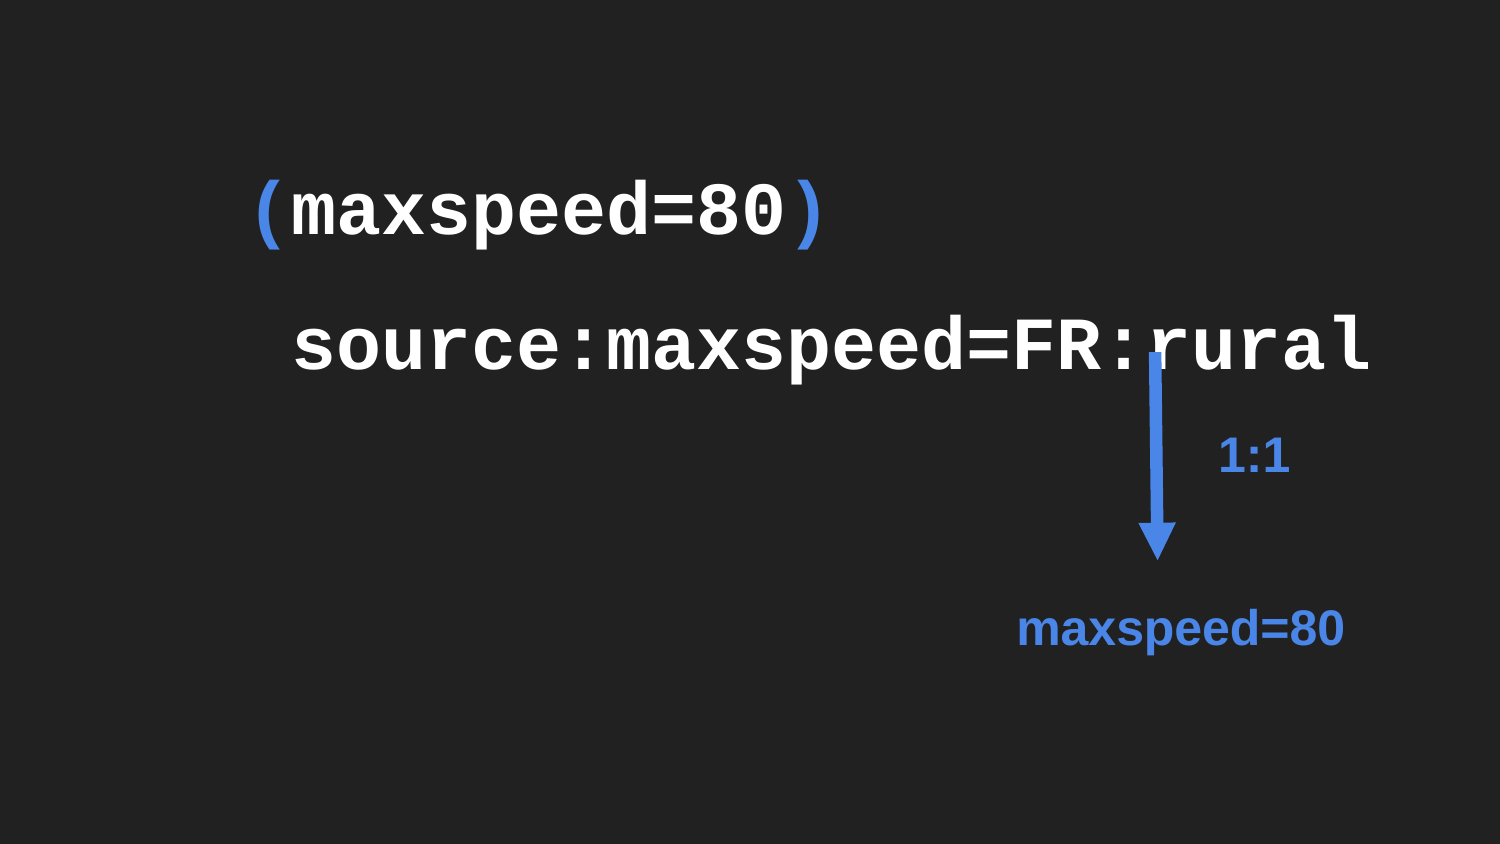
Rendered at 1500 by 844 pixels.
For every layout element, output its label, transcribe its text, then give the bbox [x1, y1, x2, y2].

title (maxspeed=80) source:maxspeed=FR:rural [51, 99, 1449, 755]
text_box maxspeed=80 [1001, 580, 1380, 671]
text_box 1:1 [1203, 407, 1439, 498]
